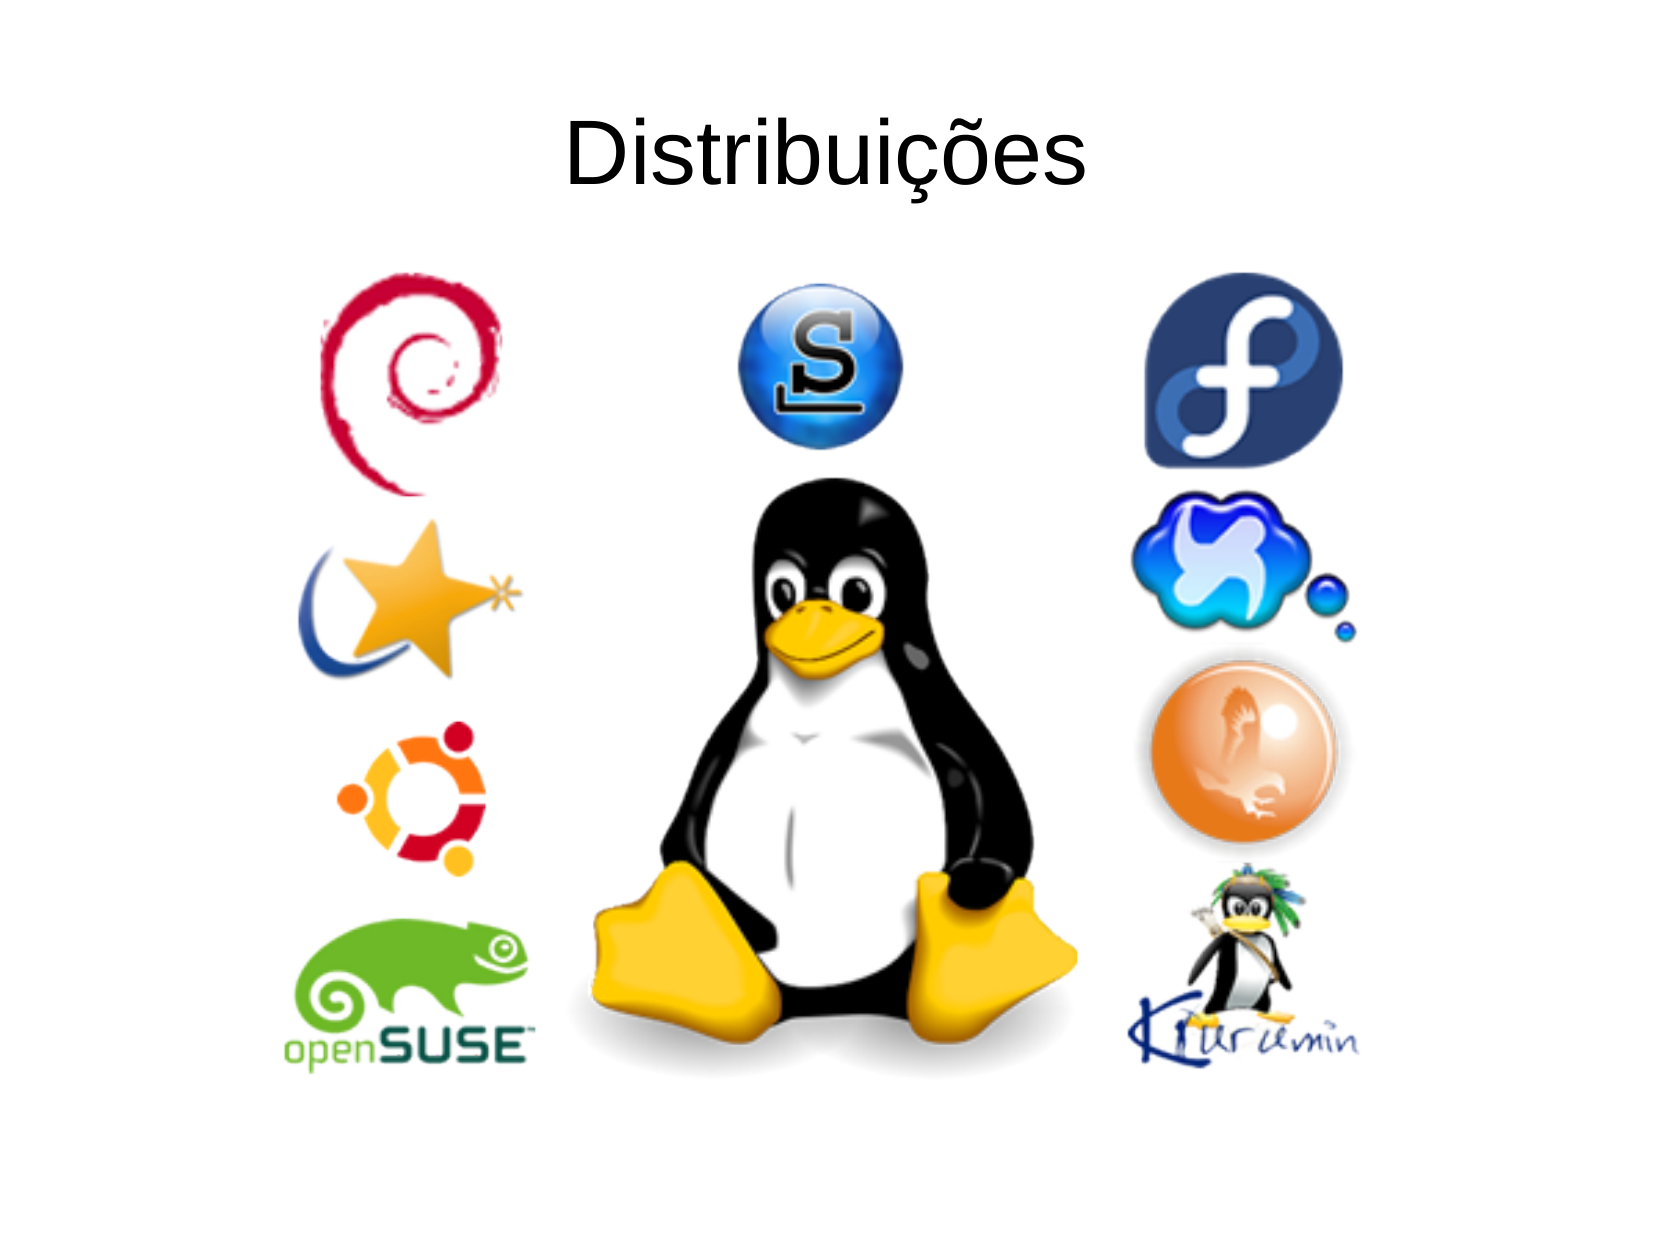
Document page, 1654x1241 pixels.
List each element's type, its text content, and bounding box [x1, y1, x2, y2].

picture [274, 265, 1380, 1086]
title Distribuições [82, 56, 1571, 250]
